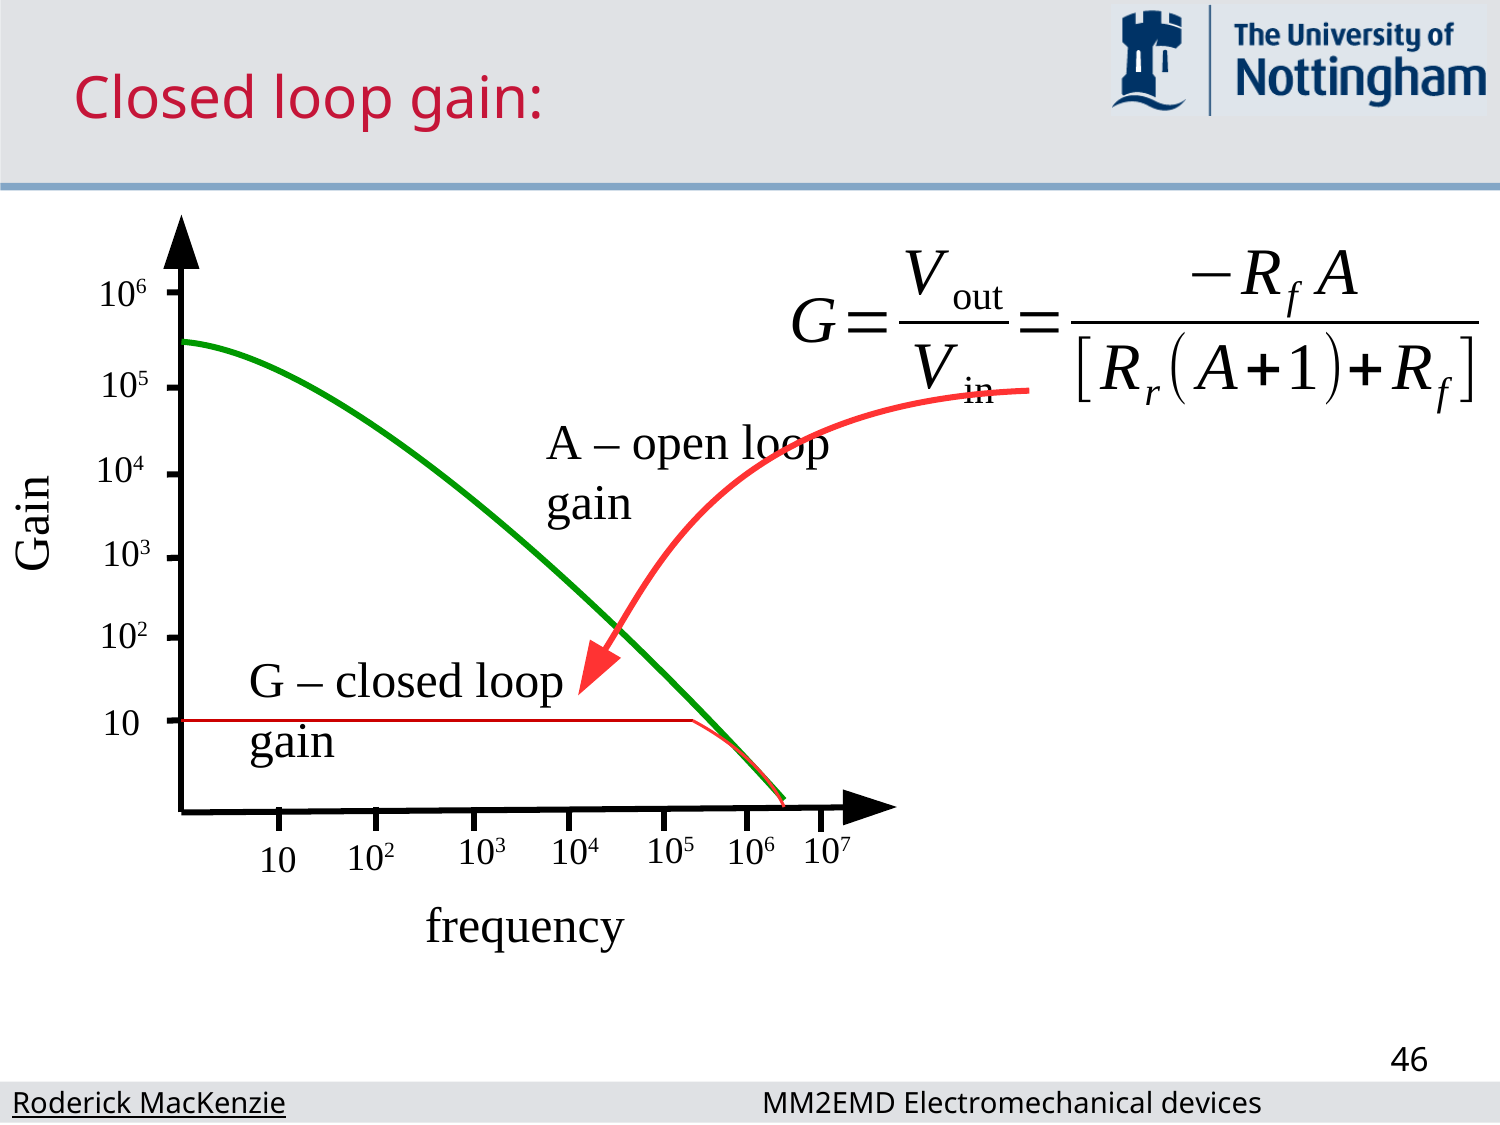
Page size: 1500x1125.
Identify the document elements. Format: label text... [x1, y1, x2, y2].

text_box frequency [410, 885, 641, 960]
chart [783, 234, 1489, 414]
text_box 106 [711, 819, 790, 880]
text_box 107 [787, 818, 866, 879]
text_box 105 [85, 352, 164, 413]
text_box <number> [1375, 1030, 1500, 1101]
text_box 10 [87, 690, 156, 751]
text_box G – closed loop gain [234, 639, 660, 775]
text_box 106 [83, 261, 162, 321]
text_box 102 [331, 825, 411, 886]
text_box 10 [244, 827, 312, 888]
text_box A – open loop gain [531, 401, 850, 537]
text_box A – open loop gain [685, 425, 850, 537]
text_box 104 [80, 438, 160, 498]
text_box 103 [87, 522, 166, 582]
text_box 104 [535, 819, 615, 880]
text_box 102 [84, 603, 163, 664]
text_box Gain [0, 460, 67, 588]
text_box 105 [631, 819, 710, 879]
title Closed loop gain: [59, 20, 942, 172]
text_box 103 [442, 819, 521, 880]
picture [1111, 4, 1487, 116]
